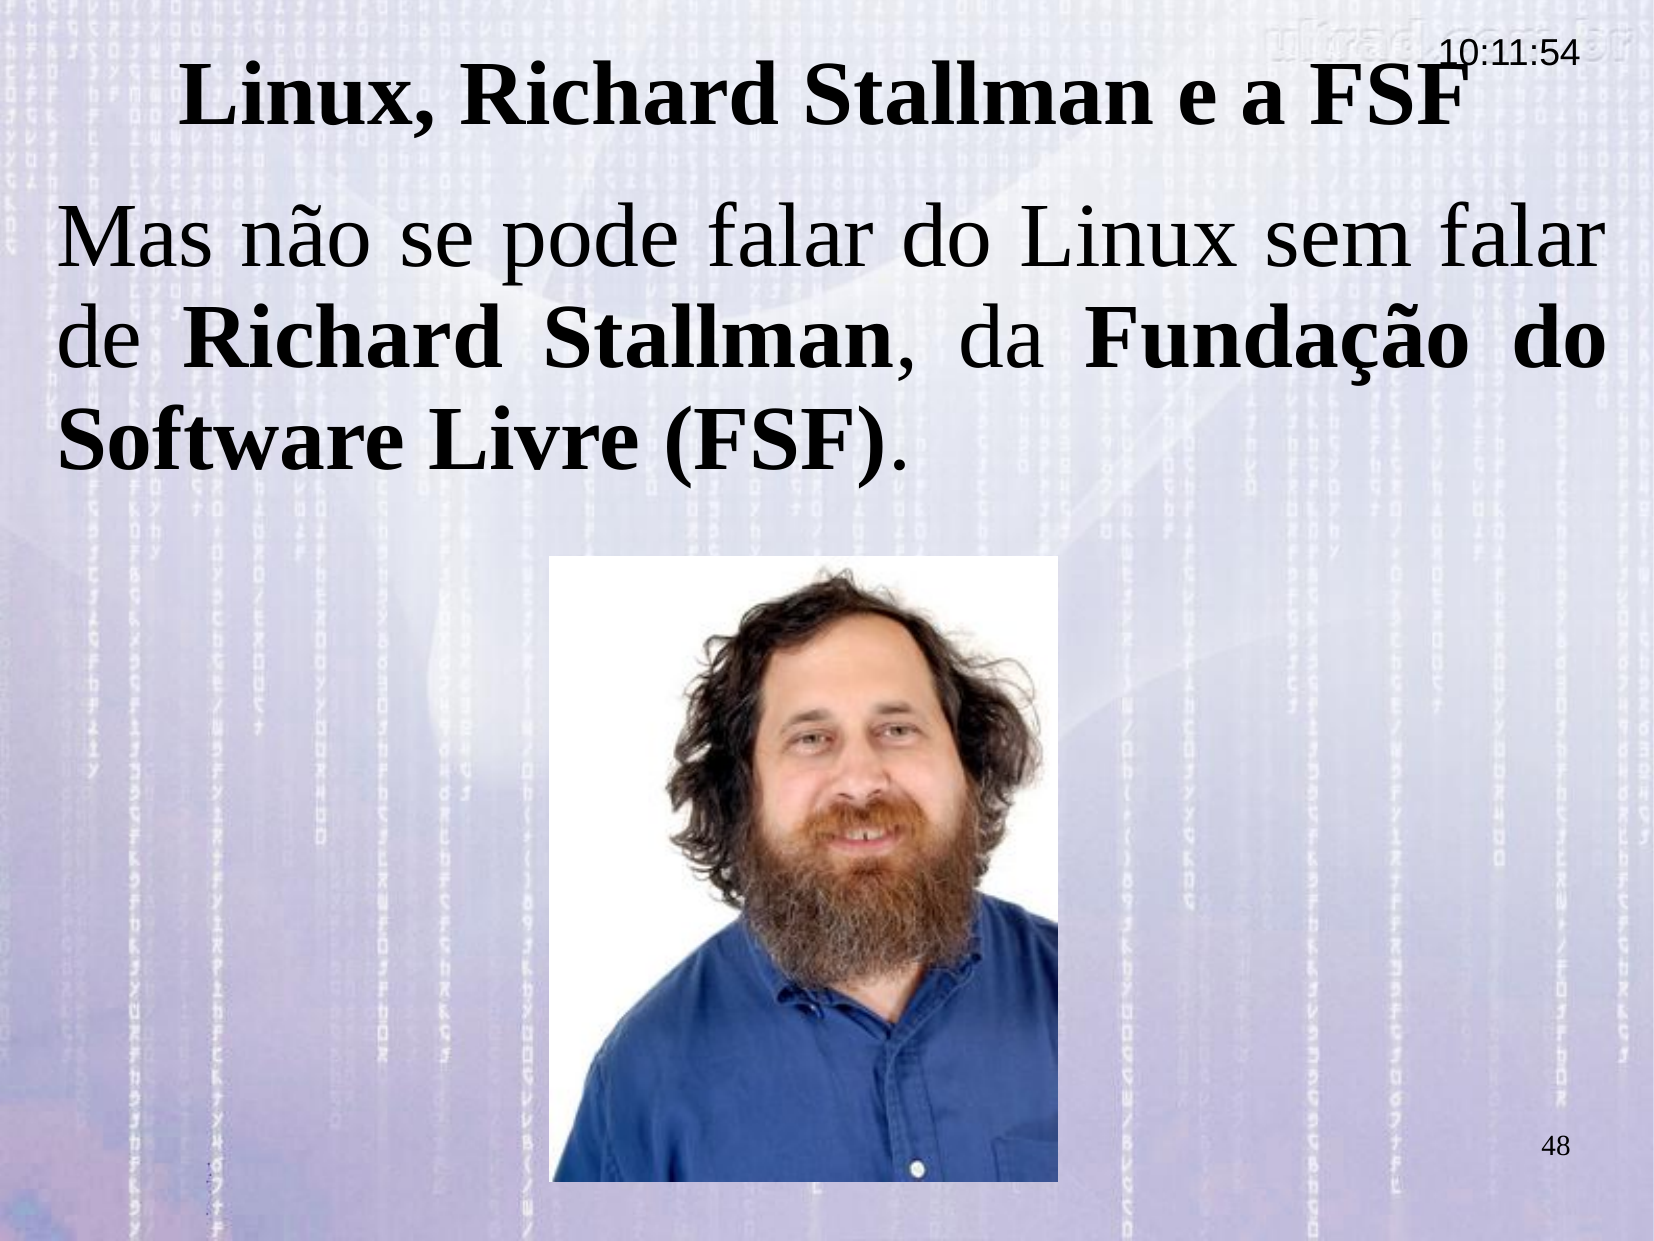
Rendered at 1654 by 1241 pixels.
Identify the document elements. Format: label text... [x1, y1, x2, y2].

text_box 10:53:40 [1423, 23, 1631, 94]
text_box Linux, Richard Stallman e a FSF [29, 35, 1625, 171]
text_box Mas não se pode falar do Linux sem falar de Richard Stallman, da Fundação do Software Livre (FSF). [41, 177, 1625, 543]
picture [0, 0, 1654, 1241]
